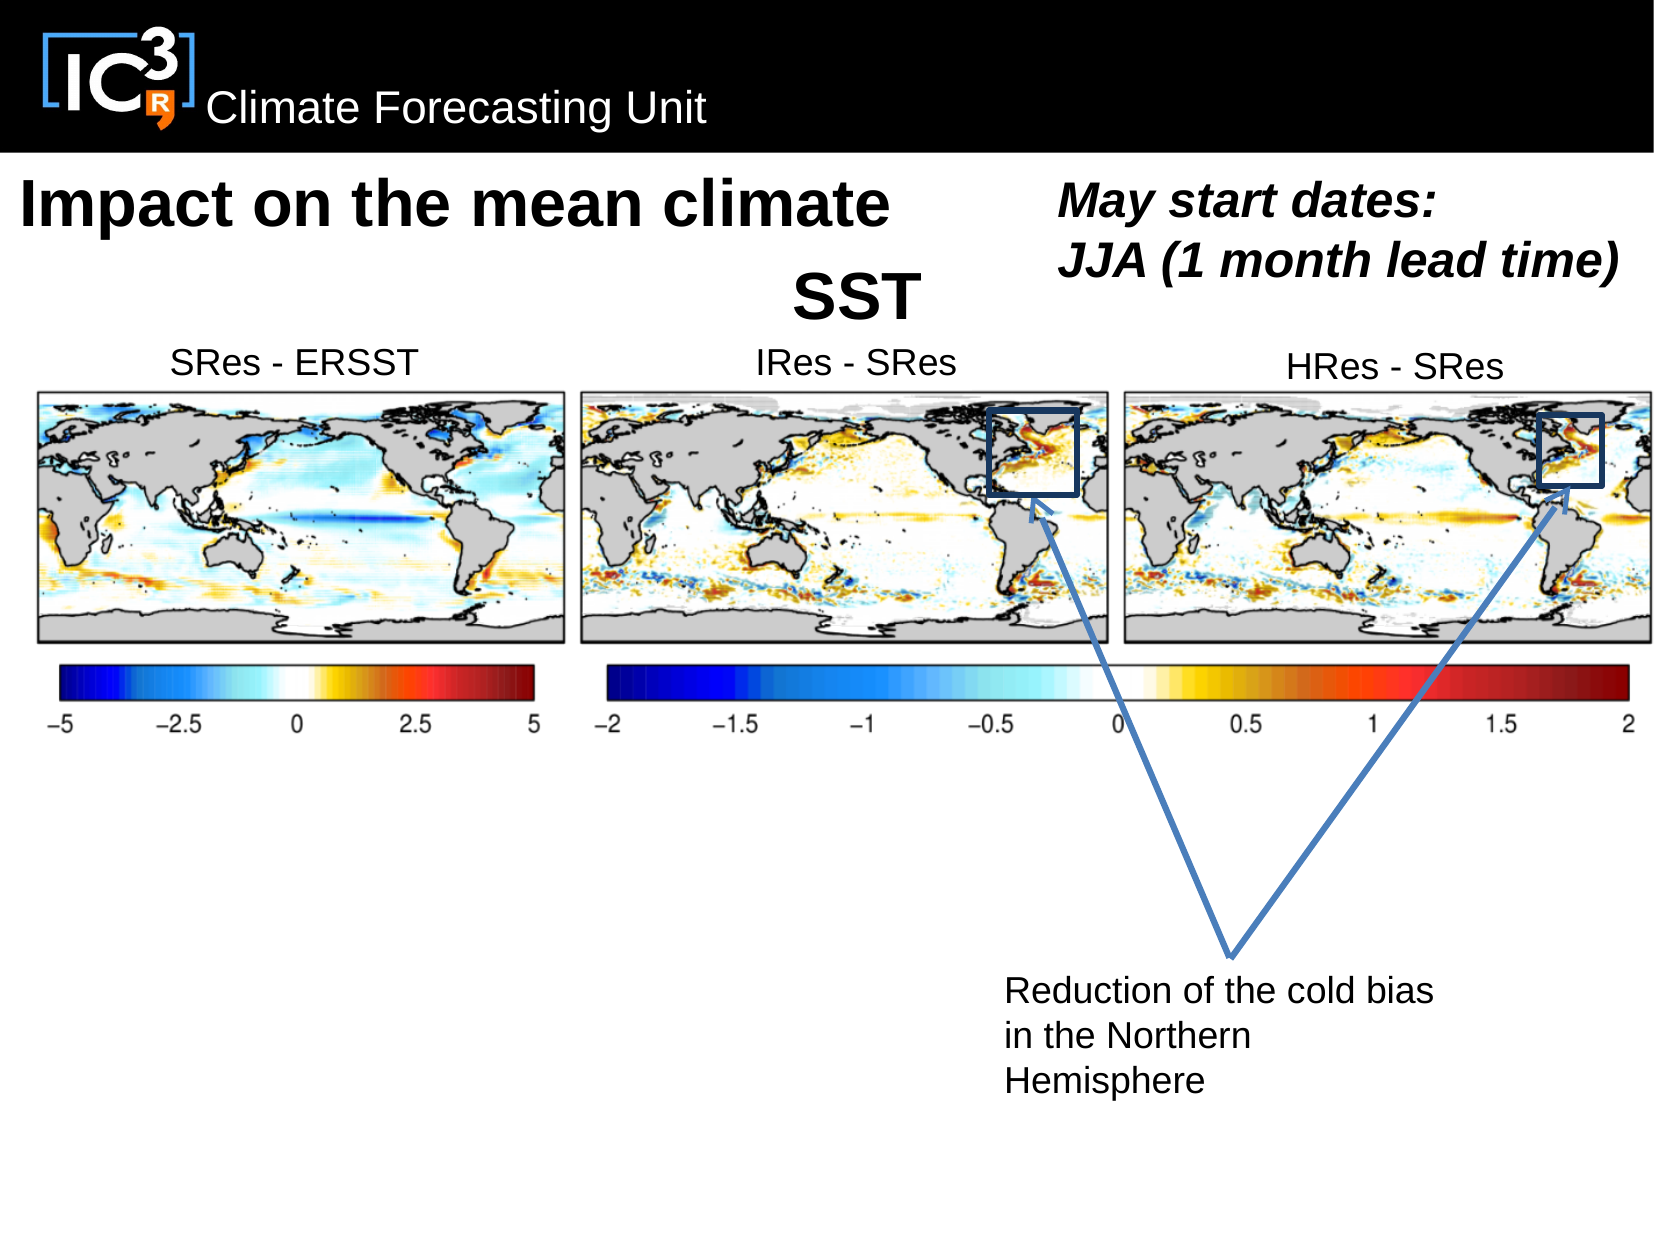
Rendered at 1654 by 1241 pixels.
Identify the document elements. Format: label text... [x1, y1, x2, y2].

text_box HRes - SRes [1467, 334, 1519, 395]
text_box May start dates: JJA (1 month lead time) [1467, 160, 1636, 295]
text_box [230, 0, 1654, 153]
picture [1, 0, 230, 151]
picture [0, 382, 190, 745]
text_box SRes - ERSST [154, 330, 190, 391]
picture [1467, 382, 1654, 745]
text_box IRes - SRes [740, 330, 973, 391]
text_box [0, 0, 190, 153]
text_box Climate Forecasting Unit [190, 70, 1467, 1241]
text_box Impact on the mean climate [4, 153, 190, 248]
